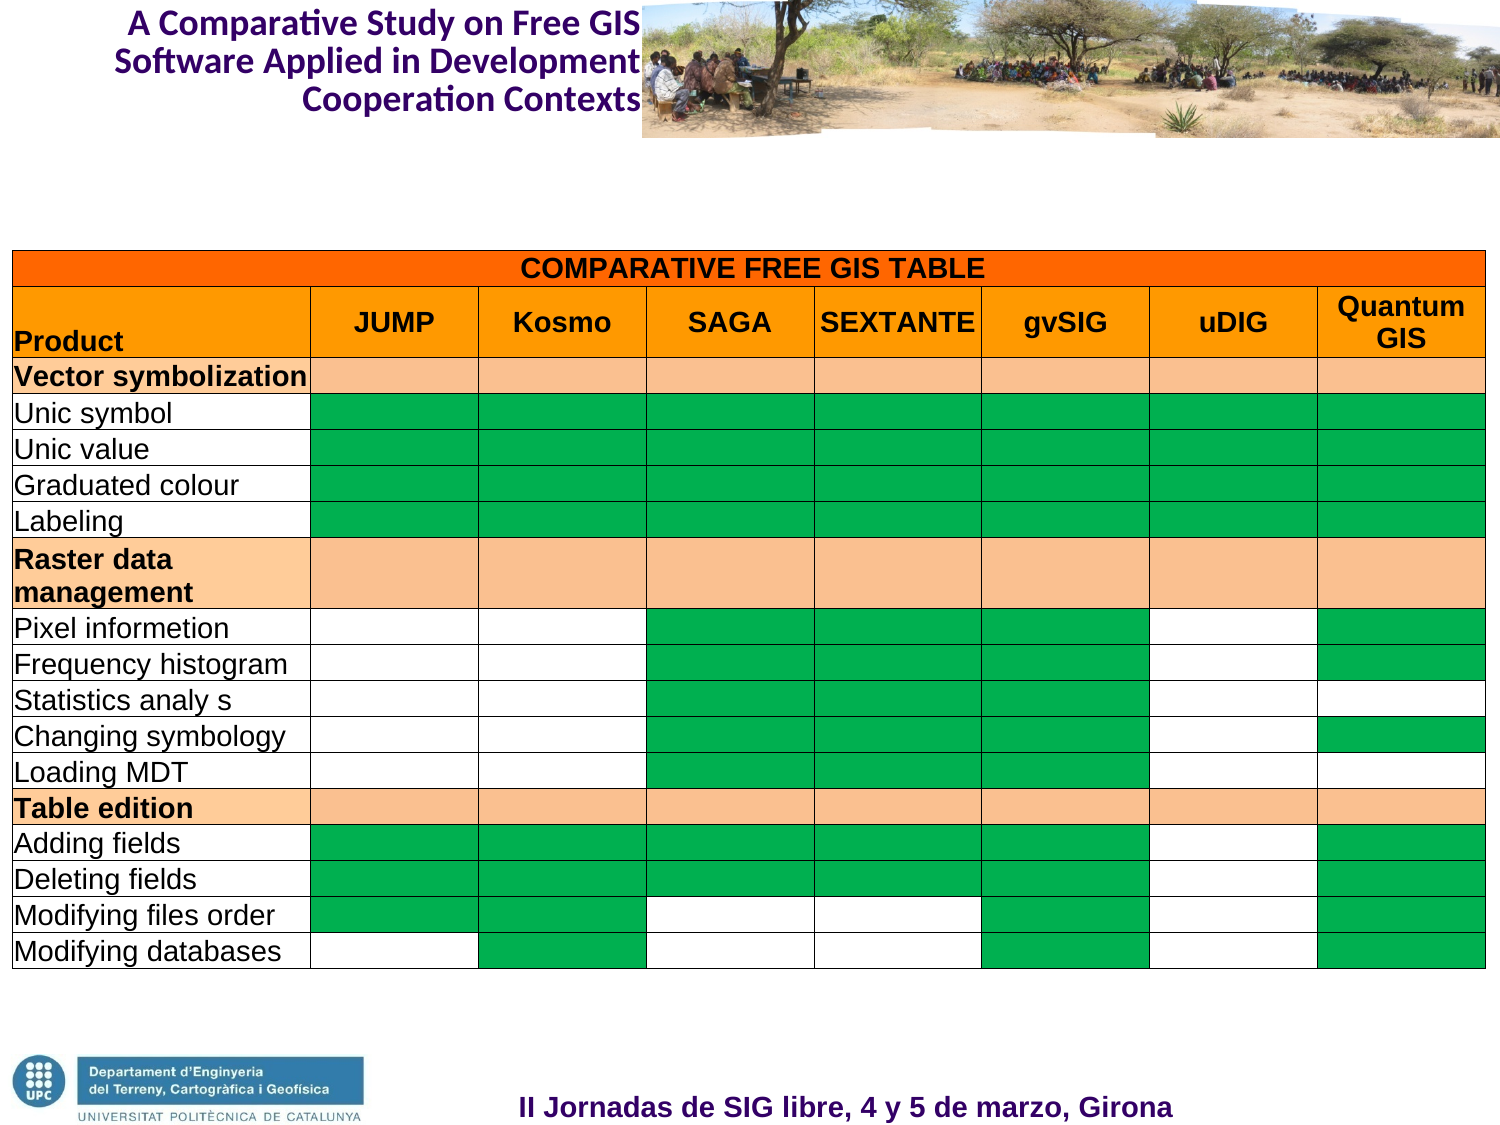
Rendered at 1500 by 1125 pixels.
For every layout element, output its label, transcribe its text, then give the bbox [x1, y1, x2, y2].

picture [642, 0, 1500, 138]
text_box [479, 825, 646, 860]
text_box [647, 753, 814, 788]
text_box [1150, 430, 1317, 465]
text_box Loading MDT [13, 753, 310, 788]
text_box Frequency histogram [13, 645, 310, 680]
text_box SEXTANTE [815, 287, 981, 357]
text_box uDIG [1150, 287, 1317, 357]
text_box Changing symbology [13, 717, 310, 752]
text_box II Jornadas de SIG libre, 4 y 5 de marzo, Girona [360, 1083, 1341, 1125]
text_box [815, 825, 981, 860]
text_box [647, 358, 814, 393]
text_box [815, 609, 981, 644]
text_box [1318, 789, 1485, 824]
text_box [311, 789, 478, 824]
text_box [311, 897, 478, 932]
text_box [647, 466, 814, 501]
text_box [479, 538, 646, 608]
text_box [815, 394, 981, 429]
text_box [647, 609, 814, 644]
text_box [647, 502, 814, 537]
text_box [1318, 394, 1485, 429]
text_box gvSIG [982, 287, 1149, 357]
text_box [1318, 502, 1485, 537]
text_box [647, 861, 814, 896]
text_box [982, 538, 1149, 608]
text_box Pixel informetion [13, 609, 310, 644]
text_box [1150, 466, 1317, 501]
text_box [982, 933, 1149, 968]
text_box [982, 717, 1149, 752]
text_box [311, 502, 478, 537]
text_box [647, 645, 814, 680]
text_box [982, 430, 1149, 465]
text_box [479, 502, 646, 537]
text_box [815, 430, 981, 465]
text_box Modifying databases [13, 933, 310, 968]
text_box [1318, 645, 1485, 680]
picture [0, 1054, 376, 1125]
text_box [479, 897, 646, 932]
text_box [311, 430, 478, 465]
text_box [815, 789, 981, 824]
text_box [1318, 717, 1485, 752]
text_box SAGA [647, 287, 814, 357]
text_box [982, 609, 1149, 644]
text_box [815, 753, 981, 788]
text_box COMPARATIVE FREE GIS TABLE [13, 251, 1485, 286]
text_box [1150, 789, 1317, 824]
text_box Deleting fields [13, 861, 310, 896]
text_box [1318, 466, 1485, 501]
text_box [1318, 538, 1485, 608]
text_box Kosmo [479, 287, 646, 357]
text_box [1150, 502, 1317, 537]
text_box [815, 538, 981, 608]
text_box Raster data management [13, 538, 310, 608]
text_box Adding fields [13, 825, 310, 860]
text_box [647, 717, 814, 752]
text_box Quantum GIS [1318, 287, 1485, 357]
text_box [311, 861, 478, 896]
text_box [647, 430, 814, 465]
text_box [1318, 825, 1485, 860]
text_box [815, 466, 981, 501]
text_box [311, 358, 478, 393]
text_box [1150, 394, 1317, 429]
text_box [1150, 538, 1317, 608]
text_box [647, 538, 814, 608]
text_box JUMP [311, 287, 478, 357]
text_box Unic value [13, 430, 310, 465]
text_box Product [13, 287, 310, 357]
text_box Vector symbolization [13, 358, 310, 393]
text_box [311, 825, 478, 860]
text_box [479, 358, 646, 393]
text_box [647, 681, 814, 716]
text_box [815, 681, 981, 716]
text_box Modifying files order [13, 897, 310, 932]
text_box [1318, 933, 1485, 968]
text_box [982, 681, 1149, 716]
text_box [982, 466, 1149, 501]
text_box [479, 394, 646, 429]
text_box [815, 502, 981, 537]
text_box Table edition [13, 789, 310, 824]
text_box [982, 897, 1149, 932]
text_box [982, 394, 1149, 429]
text_box [982, 502, 1149, 537]
text_box [815, 645, 981, 680]
text_box [815, 358, 981, 393]
text_box [479, 430, 646, 465]
text_box [982, 753, 1149, 788]
text_box [1150, 358, 1317, 393]
text_box [982, 645, 1149, 680]
text_box [1318, 609, 1485, 644]
text_box [479, 861, 646, 896]
text_box [647, 825, 814, 860]
text_box [647, 789, 814, 824]
text_box [1318, 358, 1485, 393]
text_box [815, 717, 981, 752]
text_box [1318, 430, 1485, 465]
text_box [647, 394, 814, 429]
text_box Labeling [13, 502, 310, 537]
text_box [982, 358, 1149, 393]
text_box [982, 861, 1149, 896]
text_box [982, 789, 1149, 824]
text_box [1318, 861, 1485, 896]
text_box [982, 825, 1149, 860]
text_box [1318, 897, 1485, 932]
text_box [311, 394, 478, 429]
text_box [311, 466, 478, 501]
text_box [479, 466, 646, 501]
text_box [479, 933, 646, 968]
text_box [479, 789, 646, 824]
text_box Unic symbol [13, 394, 310, 429]
text_box Graduated colour [13, 466, 310, 501]
text_box [311, 538, 478, 608]
text_box [815, 861, 981, 896]
text_box Statistics analy s [13, 681, 310, 716]
